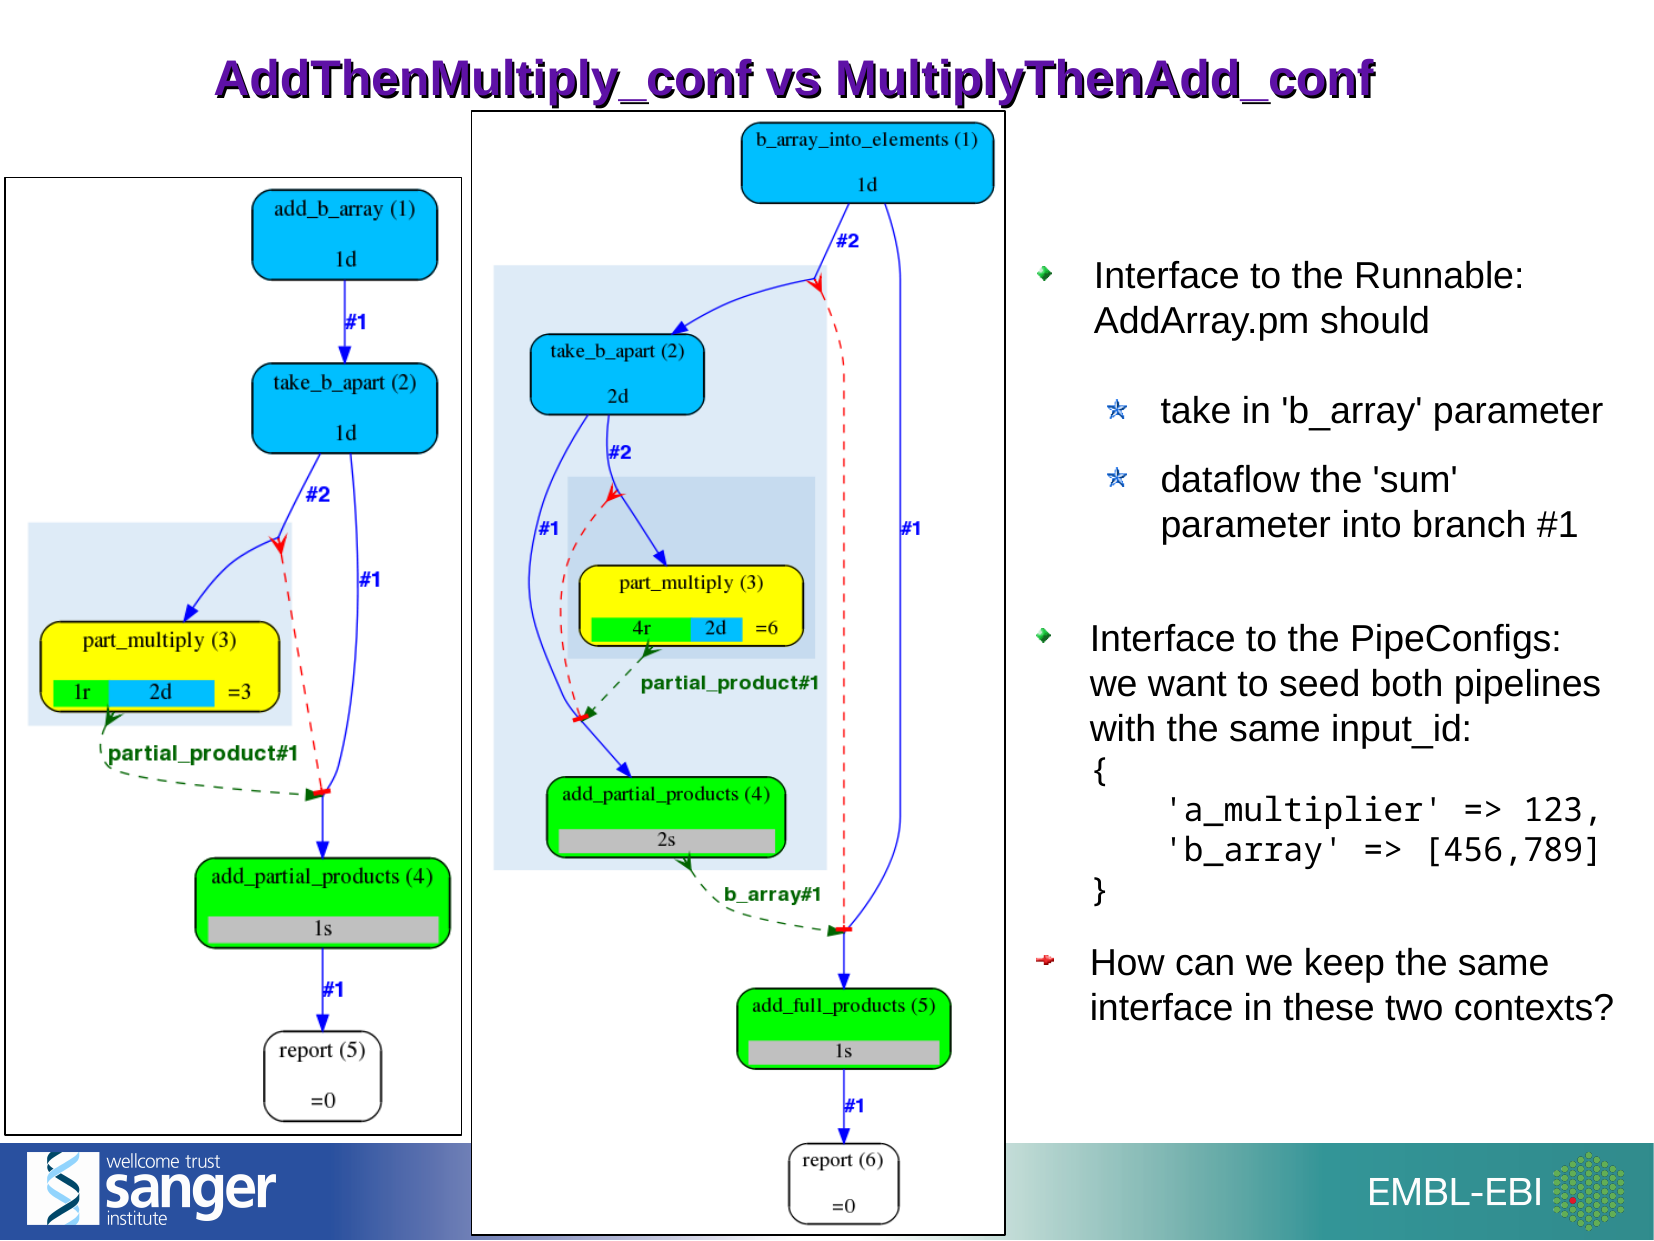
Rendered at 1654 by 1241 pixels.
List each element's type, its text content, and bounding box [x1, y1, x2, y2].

picture [0, 1143, 1654, 1240]
picture [5, 178, 461, 1134]
picture [472, 112, 1004, 1235]
list Interface to the Runnable: AddArray.pm should take in 'b_array' parameter dataflow the 'sum' parameter into branch #1 Interface to the PipeConfigs: we want to seed both pipelines with the same input_id: { 'a_multiplier' => 123, 'b_array' => [456,789] } How can we keep the same interface in these two contexts? [1003, 236, 1654, 1123]
title AddThenMultiply_conf vs MultiplyThenAdd_conf [95, 29, 1506, 121]
